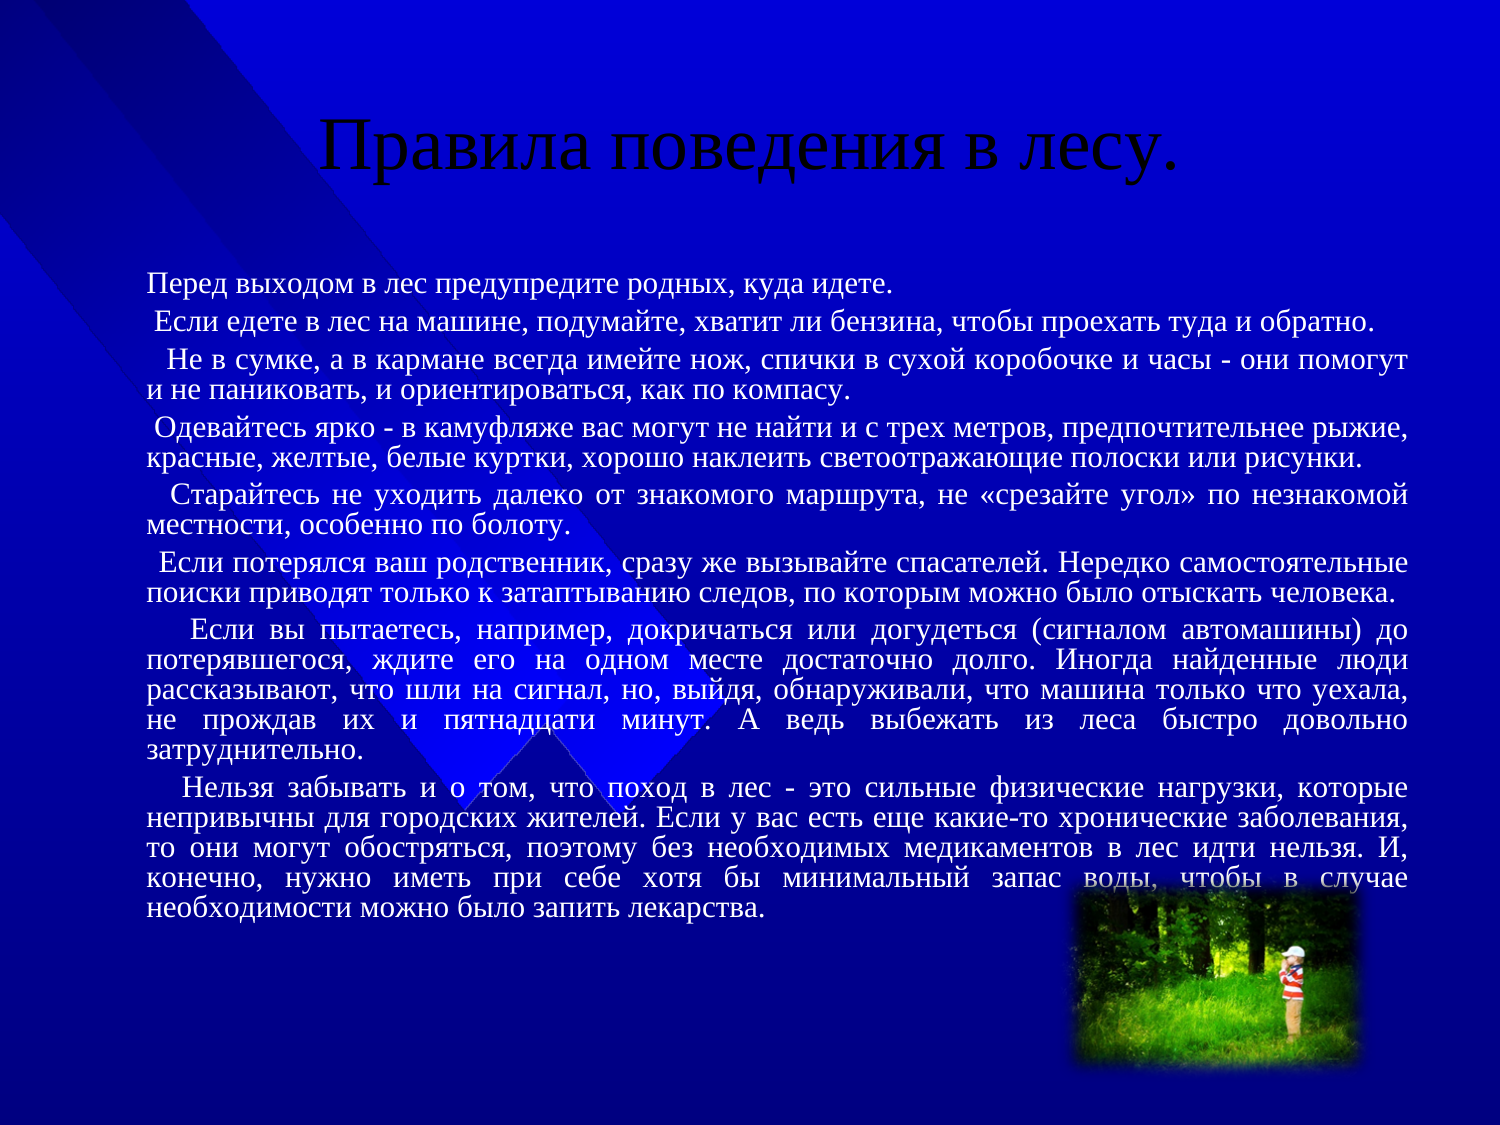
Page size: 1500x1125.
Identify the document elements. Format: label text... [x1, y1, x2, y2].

list Перед выходом в лес предупредите родных, куда идете. Если едете в лес на машине, подумайте, хватит ли бензина, чтобы проехать туда и обратно. Не в сумке, а в кармане всегда имейте нож, спички в сухой коробочке и часы - они помогут и не паниковать, и ориентироваться, как по компасу. Одевайтесь ярко - в камуфляже вас могут не найти и с трех метров, предпочтительнее рыжие, красные, желтые, белые куртки, хорошо наклеить светоотражающие полоски или рисунки. Старайтесь не уходить далеко от знакомого маршрута, не «срезайте угол» по незнакомой местности, особенно по болоту. Если потерялся ваш родственник, сразу же вызывайте спасателей. Нередко самостоятельные поиски приводят только к затаптыванию следов, по которым можно было отыскать человека. Если вы пытаетесь, например, докричаться или догудеться (сигналом автомашины) до потерявшегося, ждите его на одном месте достаточно долго. Иногда найденные люди рассказывают, что шли на сигнал, но, выйдя, обнаруживали, что машина только что уехала, не прождав их и пятнадцати минут. А ведь выбежать из леса быстро довольно затруднительно. Нельзя забывать и о том, что поход в лес - это сильные физические нагрузки, которые непривычны для городских жителей. Если у вас есть еще какие-то хронические заболевания, то они могут обостряться, поэтому без необходимых медикаментов в лес идти нельзя. И, конечно, нужно иметь при себе хотя бы минимальный запас воды, чтобы в случае необходимости можно было запить лекарства. [75, 262, 1426, 1006]
title Правила поведения в лесу. [75, 45, 1426, 233]
picture [1055, 868, 1378, 1084]
